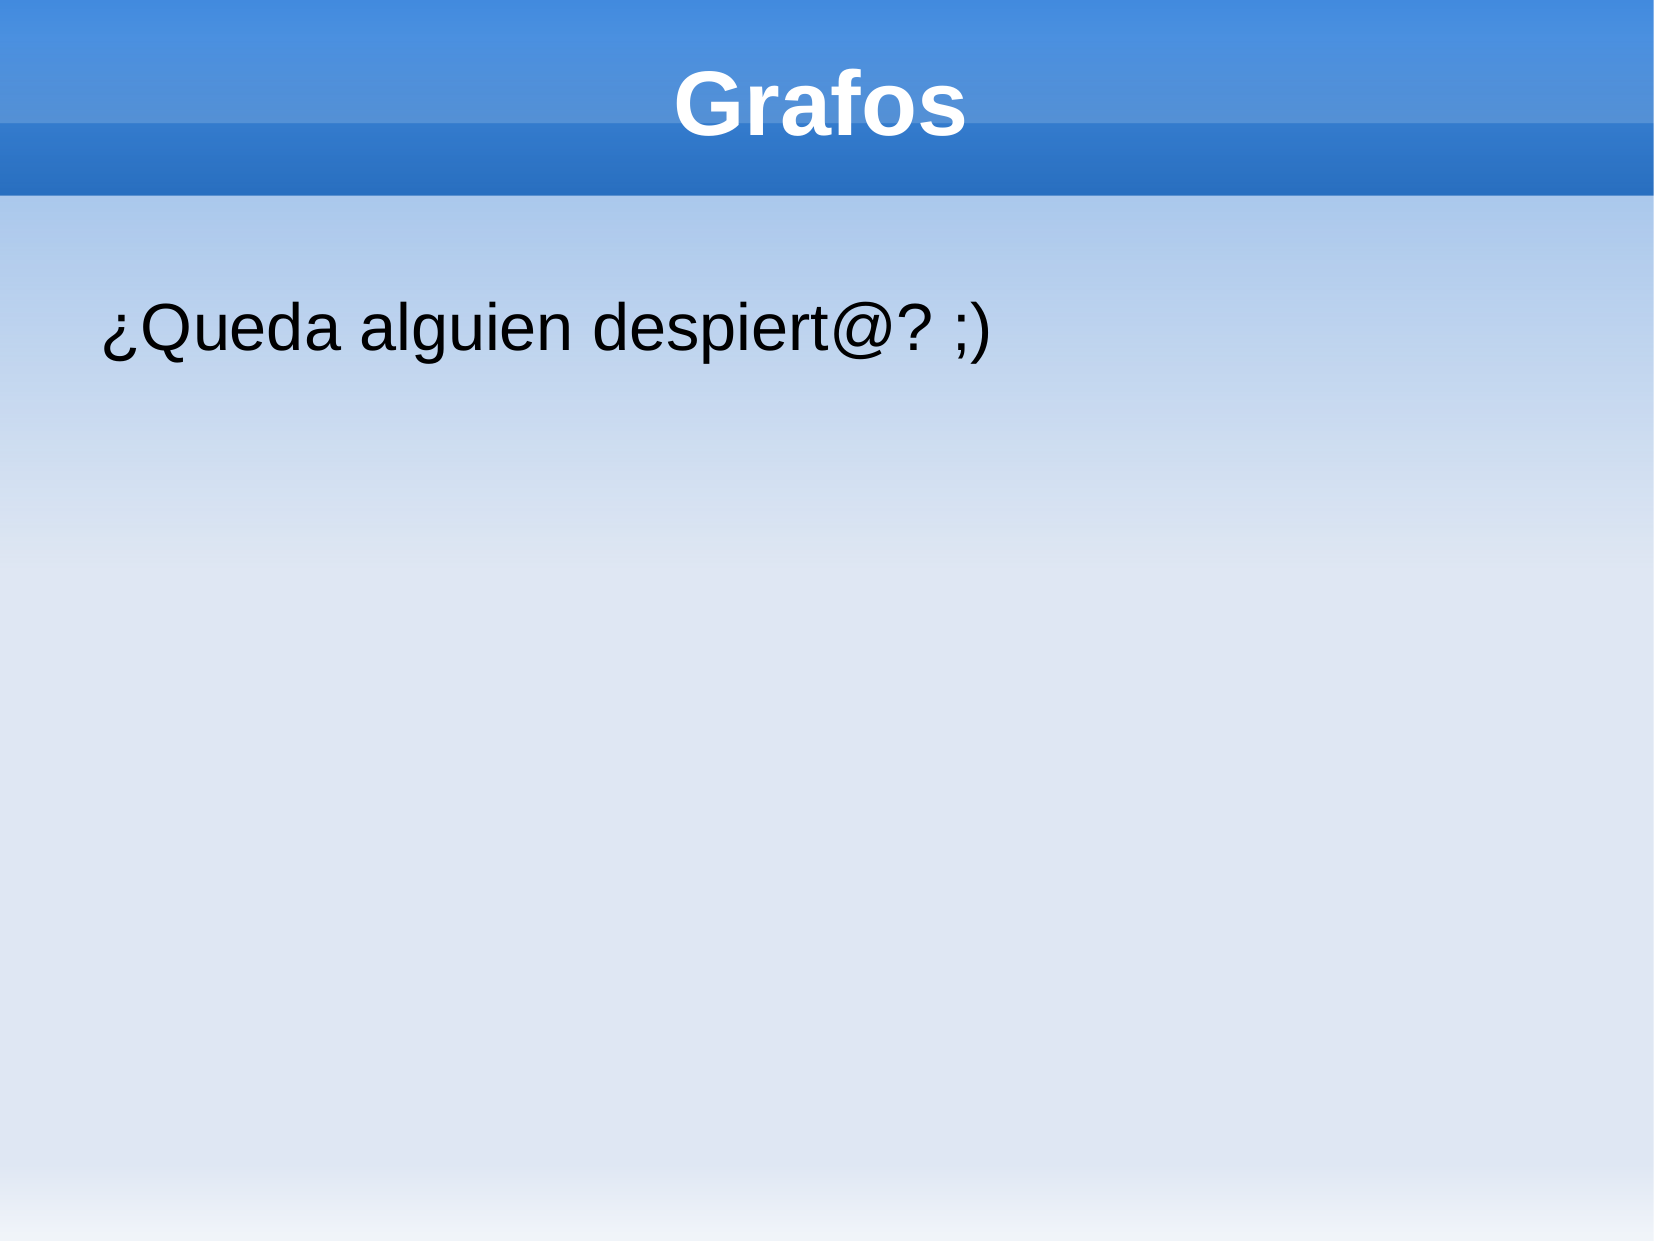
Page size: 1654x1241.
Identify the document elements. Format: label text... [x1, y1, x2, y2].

list ¿Queda alguien despiert@? ;) [82, 290, 1571, 1094]
picture [0, 0, 1654, 1241]
title Grafos [76, 7, 1565, 200]
